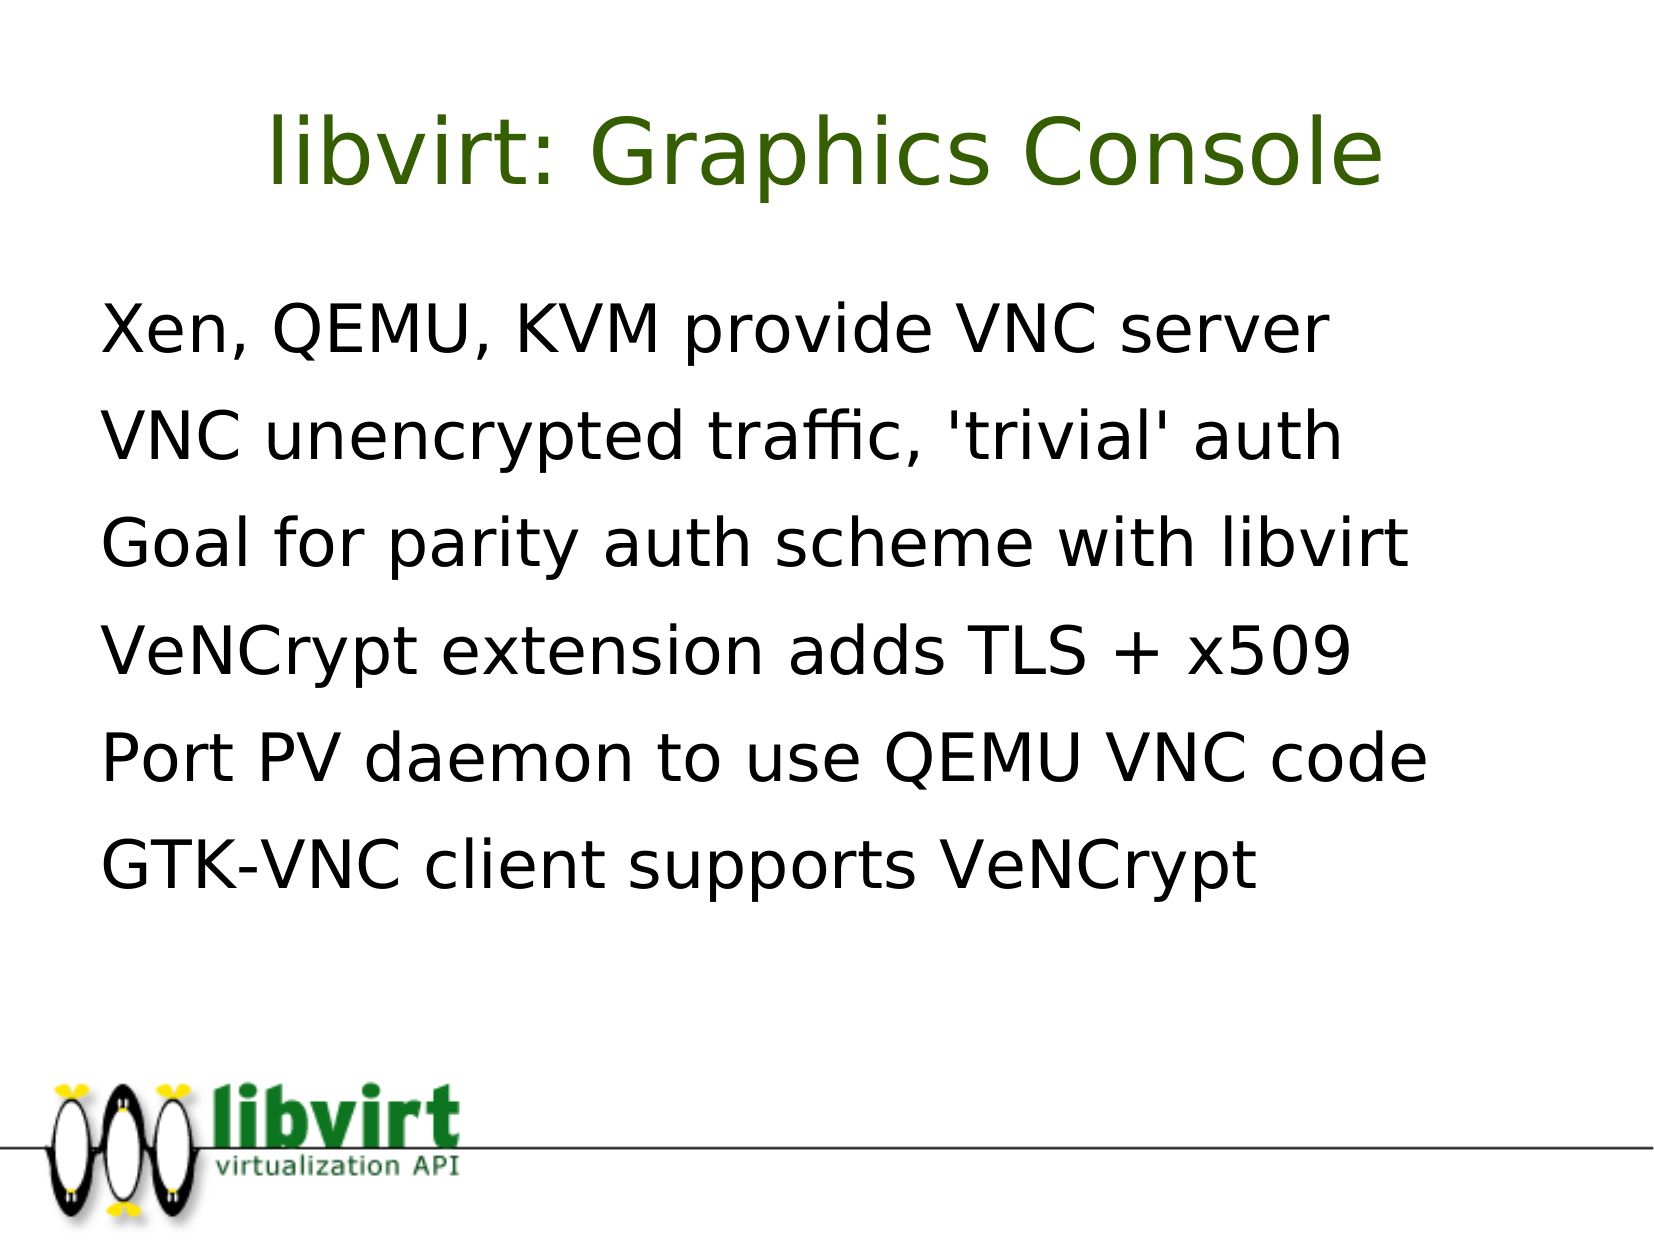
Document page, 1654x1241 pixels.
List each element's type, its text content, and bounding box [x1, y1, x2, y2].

picture [0, 1076, 1654, 1241]
title libvirt: Graphics Console [82, 49, 1571, 257]
list Xen, QEMU, KVM provide VNC server VNC unencrypted traffic, 'trivial' auth Goal for parity auth scheme with libvirt VeNCrypt extension adds TLS + x509 Port PV daemon to use QEMU VNC code GTK-VNC client supports VeNCrypt [82, 290, 1571, 1109]
